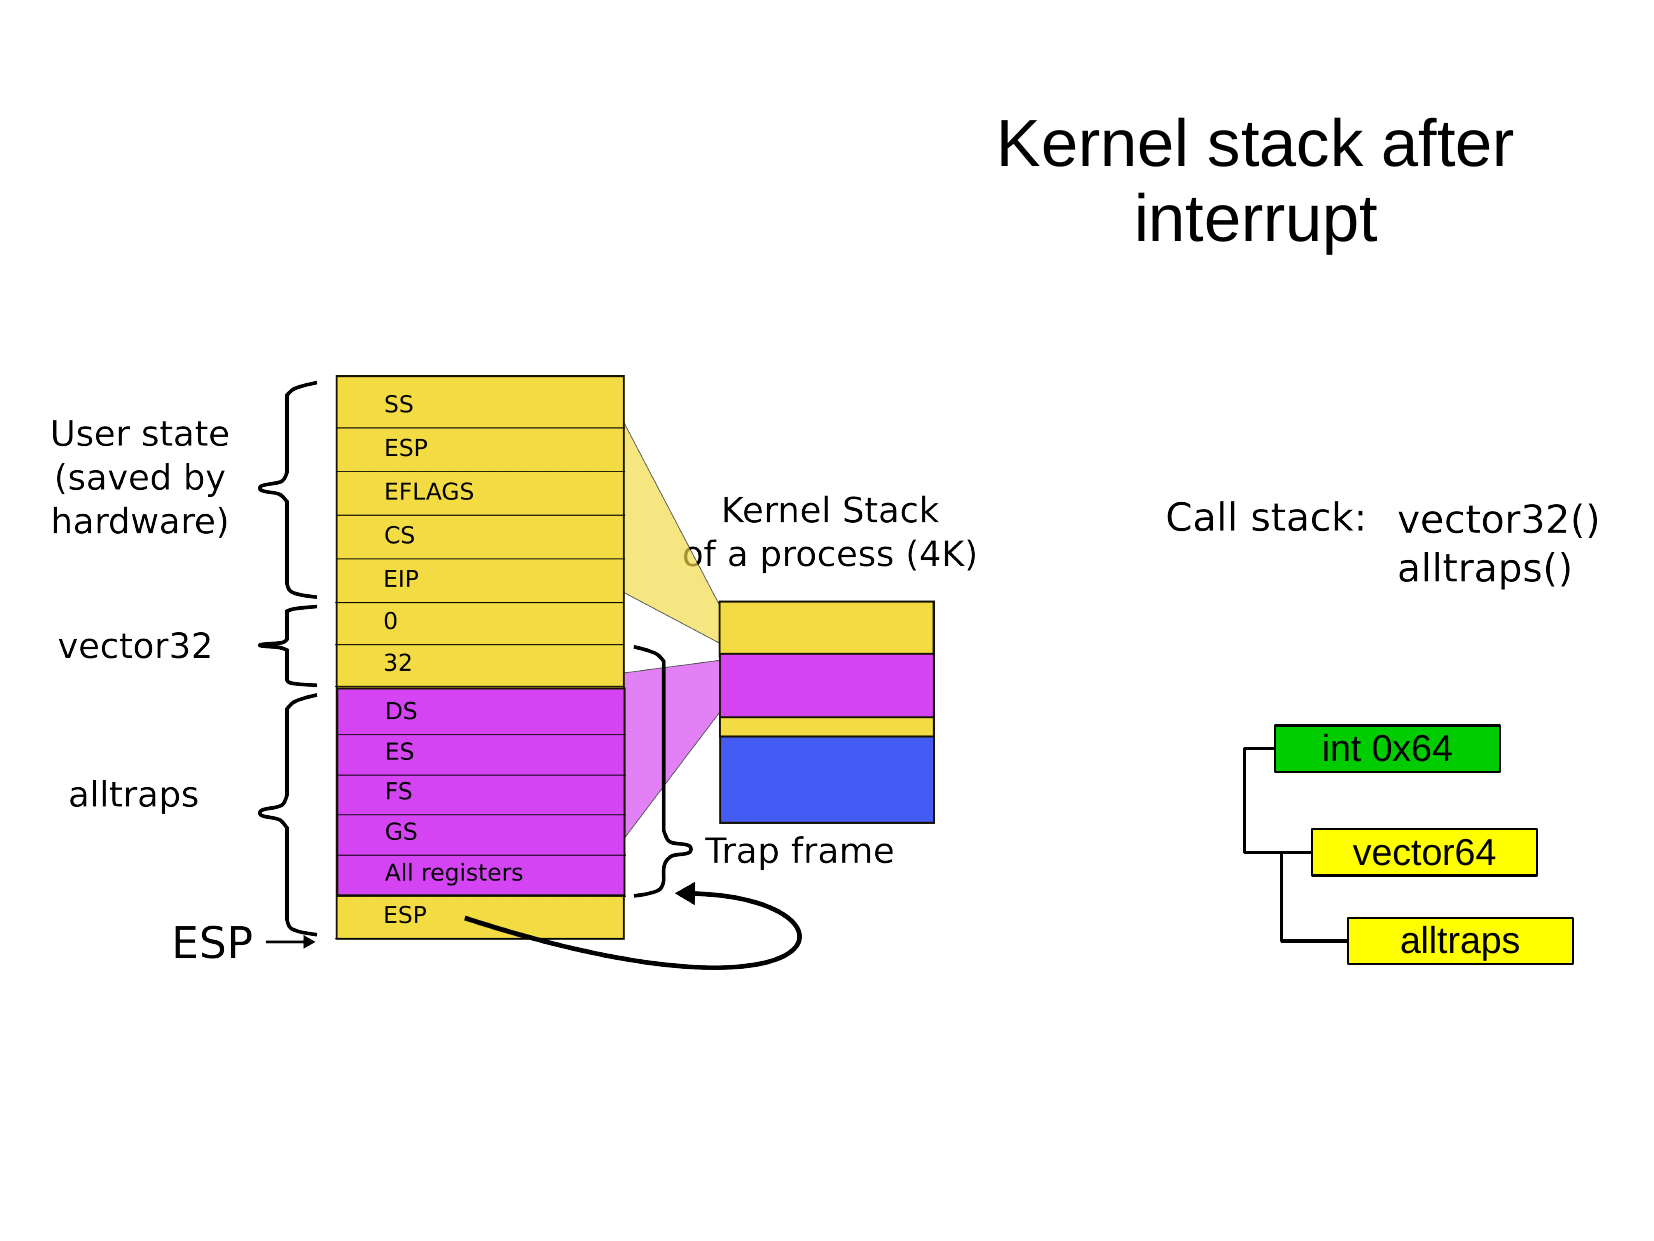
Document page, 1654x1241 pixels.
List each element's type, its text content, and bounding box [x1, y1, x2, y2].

text_box int 0x64 [1274, 725, 1500, 772]
text_box alltraps [1347, 917, 1573, 965]
list Kernel stack after interrupt [900, 105, 1613, 301]
picture [53, 375, 1597, 971]
text_box vector64 [1312, 829, 1538, 876]
